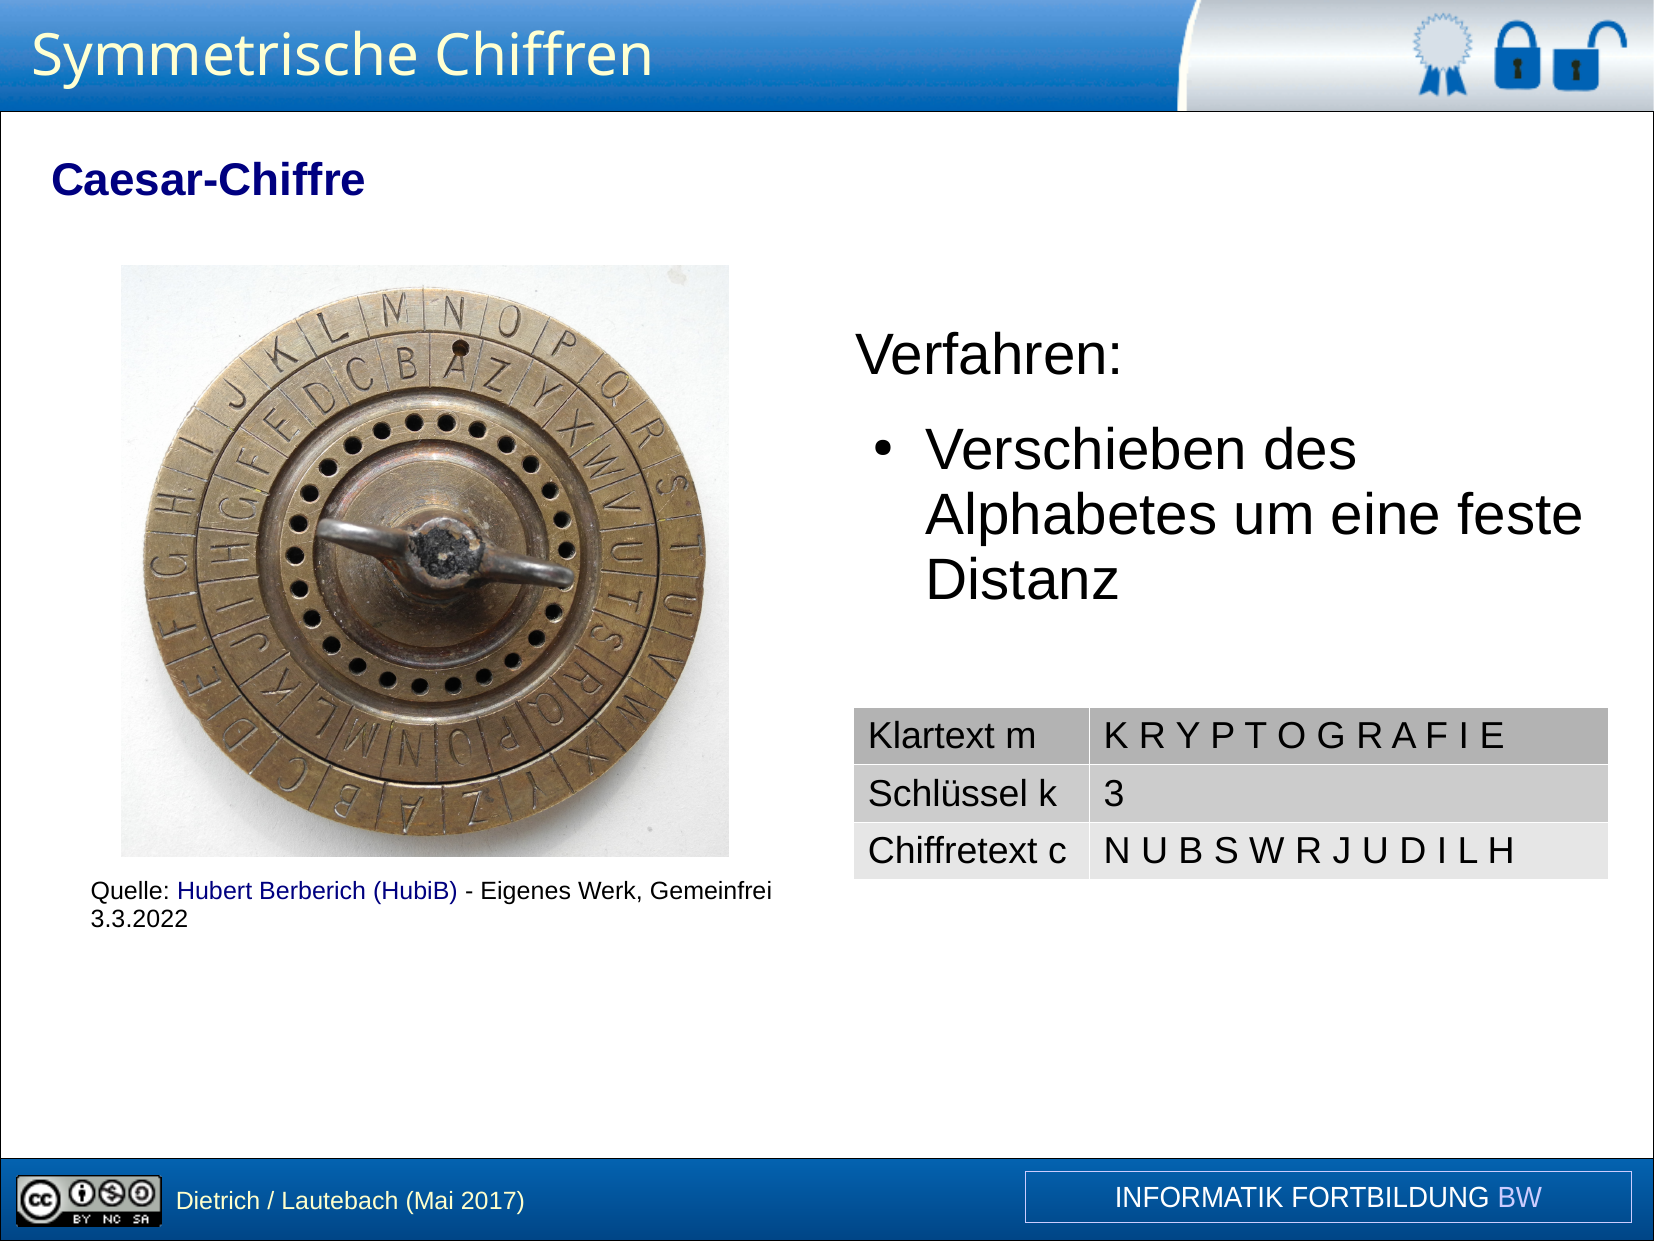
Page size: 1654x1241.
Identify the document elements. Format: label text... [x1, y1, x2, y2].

table_cell 3 [1090, 765, 1608, 822]
picture [121, 265, 729, 857]
table_cell N U B S W R J U D I L H [1090, 823, 1608, 879]
text_box Caesar-Chiffre [36, 146, 1617, 214]
table_cell Chiffretext c [854, 823, 1089, 879]
text_box Quelle: Hubert Berberich (HubiB) - Eigenes Werk, Gemeinfrei 3.3.2022 [75, 869, 801, 941]
title Symmetrische Chiffren [31, 14, 1151, 92]
table_cell Schlüssel k [854, 765, 1089, 822]
picture [16, 1175, 162, 1227]
table_header Klartext m [854, 708, 1089, 764]
table_header K R Y P T O G R A F I E [1090, 708, 1608, 764]
list Verfahren: Verschieben des Alphabetes um eine feste Distanz [855, 322, 1611, 666]
picture [0, 0, 1654, 111]
